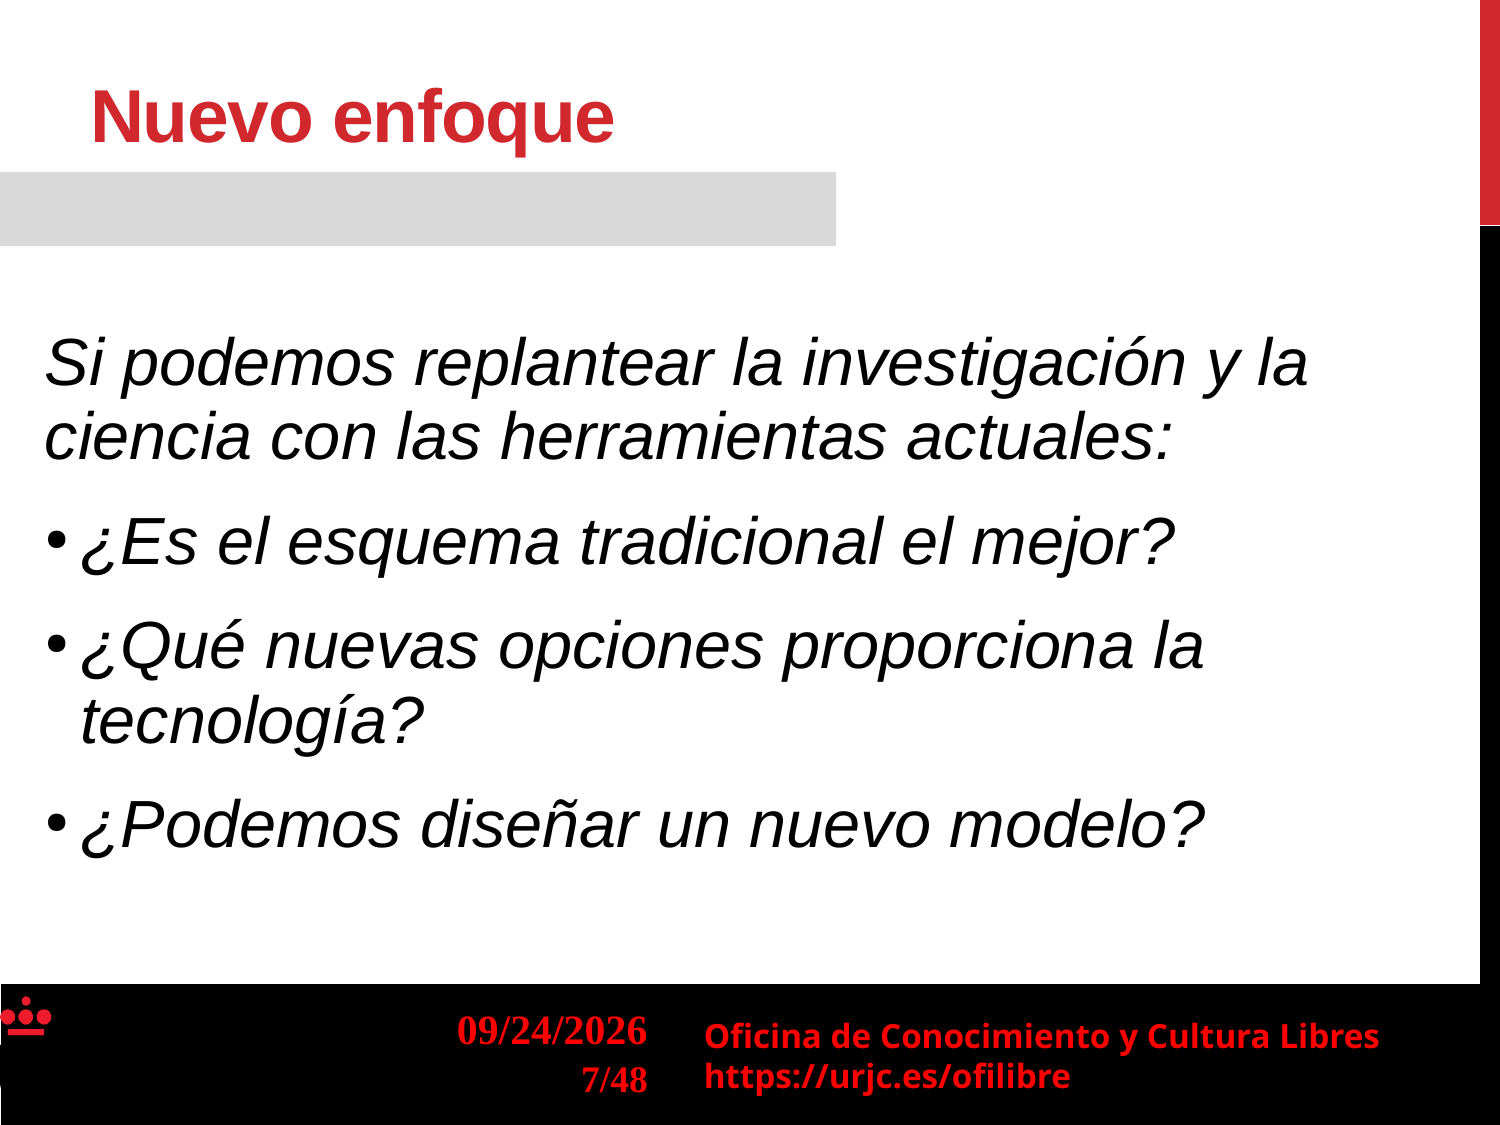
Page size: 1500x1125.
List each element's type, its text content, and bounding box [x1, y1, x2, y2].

title [75, 15, 1425, 172]
text_box [0, 171, 837, 238]
text_box Si podemos replantear la investigación y la ciencia con las herramientas actuales: ¿Es el esquema tradicional el mejor? ¿Qué nuevas opciones proporciona la tecnología? ¿Podemos diseñar un nuevo modelo? [30, 317, 1396, 870]
text_box Nuevo enfoque [0, 24, 1326, 172]
